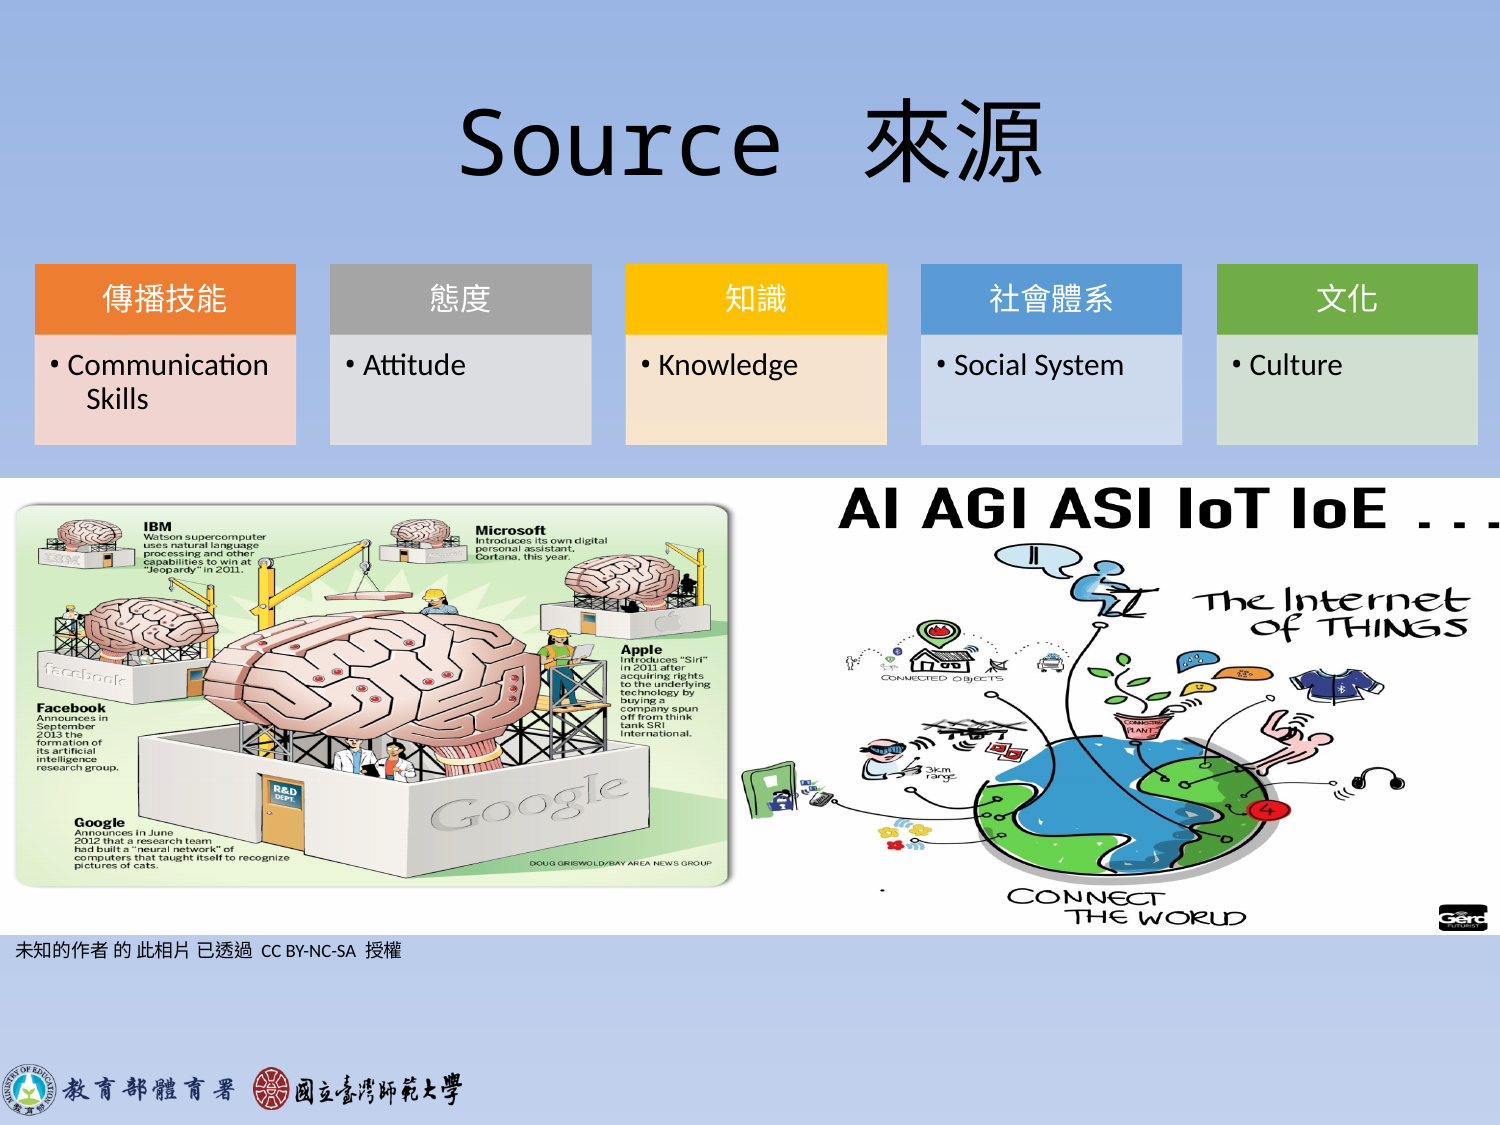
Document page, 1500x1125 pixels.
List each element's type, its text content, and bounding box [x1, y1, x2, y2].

text_box 文化 [1217, 264, 1477, 335]
text_box Social System [922, 335, 1182, 444]
text_box Knowledge [626, 335, 886, 444]
title Source 來源 [75, 45, 1426, 233]
text_box 態度 [331, 264, 591, 335]
text_box Culture [1217, 335, 1477, 444]
picture [0, 478, 1500, 931]
text_box Attitude [331, 335, 591, 444]
text_box 傳播技能 [35, 264, 295, 335]
text_box 知識 [626, 264, 886, 335]
text_box 未知的作者 的 此相片 已透過 CC BY-NC-SA 授權 [0, 931, 1500, 970]
text_box Communication Skills [35, 335, 295, 444]
text_box 社會體系 [922, 264, 1182, 335]
